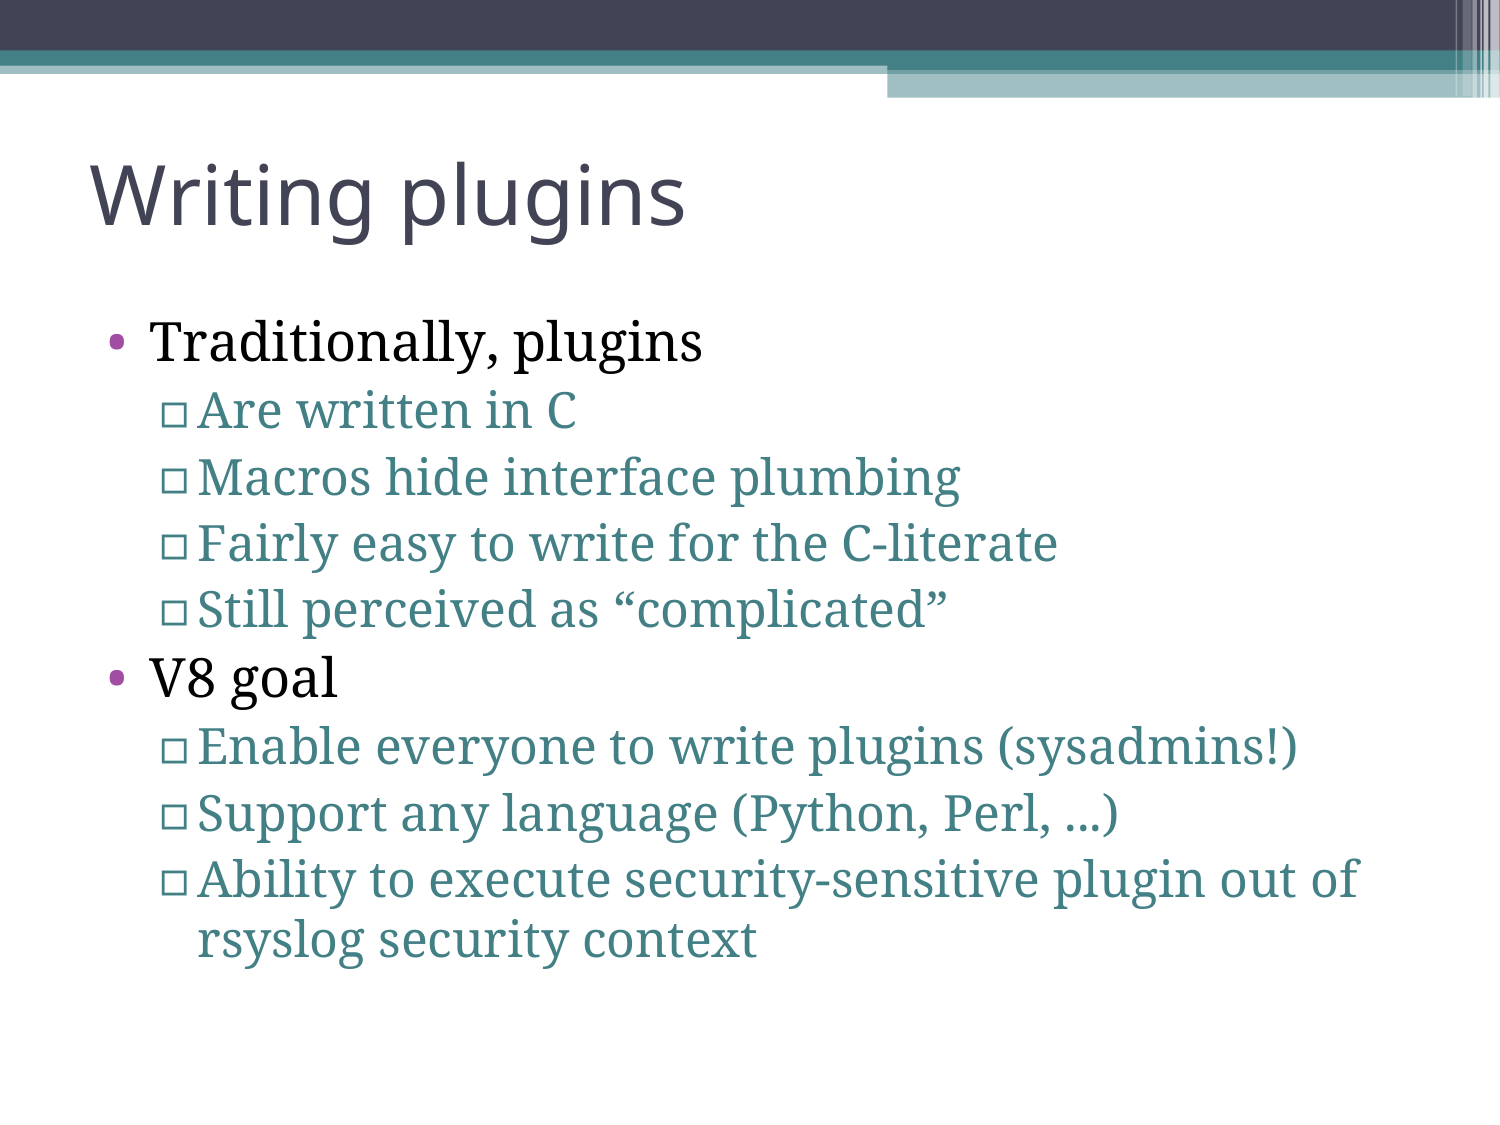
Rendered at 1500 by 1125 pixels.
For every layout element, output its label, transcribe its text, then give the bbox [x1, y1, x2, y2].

title Writing plugins [75, 84, 1426, 299]
list Traditionally, plugins Are written in C Macros hide interface plumbing Fairly easy to write for the C-literate Still perceived as “complicated” V8 goal Enable everyone to write plugins (sysadmins!) Support any language (Python, Perl, ...) Ability to execute security-sensitive plugin out of rsyslog security context [75, 299, 1426, 975]
